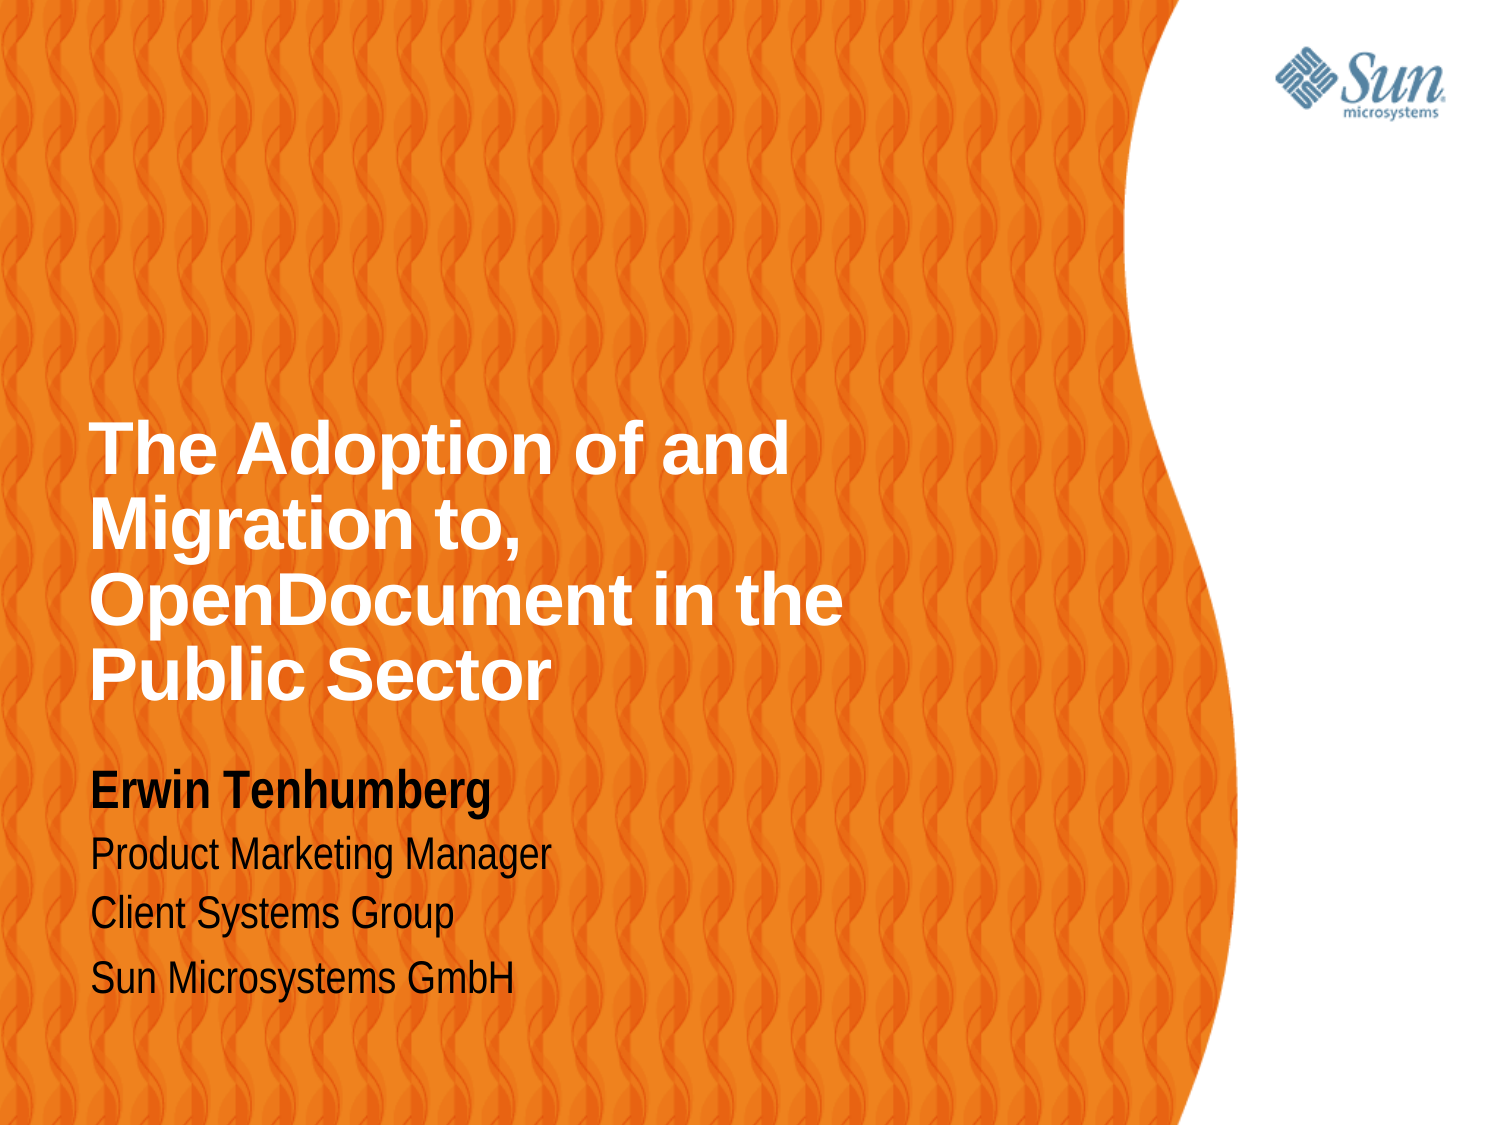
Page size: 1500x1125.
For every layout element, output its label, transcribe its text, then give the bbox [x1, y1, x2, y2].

picture [0, 0, 1500, 1125]
title The Adoption of and Migration to, OpenDocument in the Public Sector [88, 405, 908, 716]
list Erwin Tenhumberg Product Marketing Manager Client Systems Group Sun Microsystems GmbH [90, 766, 1080, 1011]
